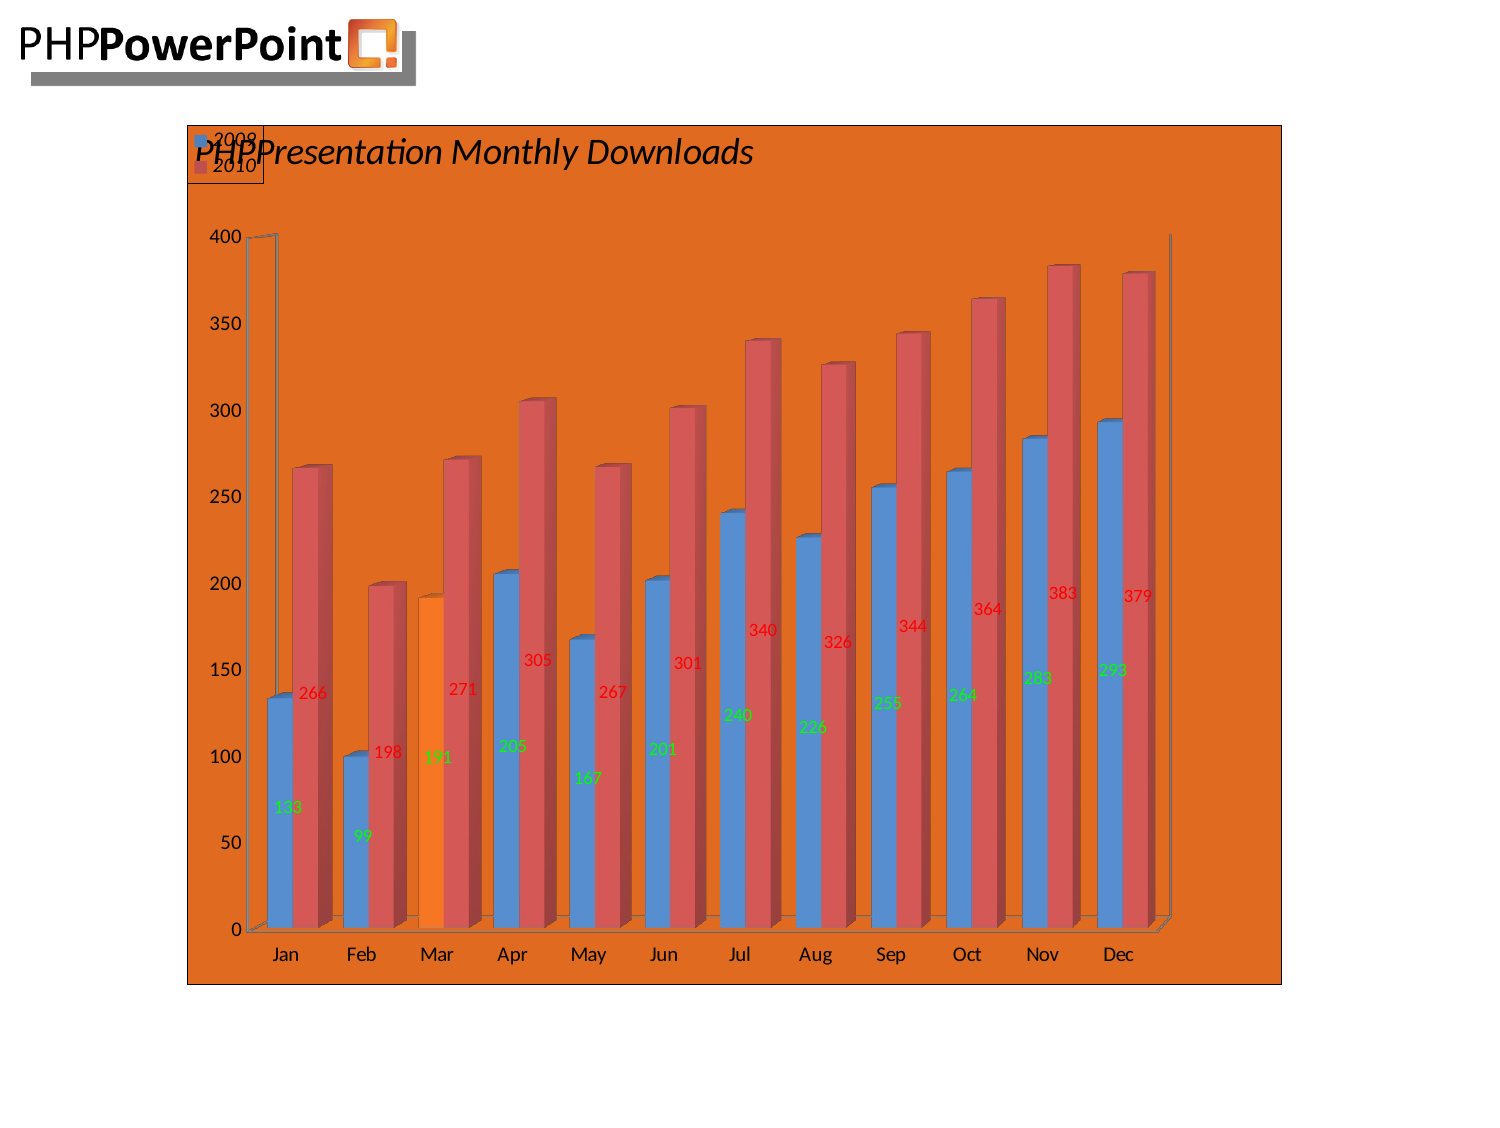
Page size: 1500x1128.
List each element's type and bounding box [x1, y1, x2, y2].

picture [15, 15, 402, 72]
chart [187, 125, 1282, 985]
